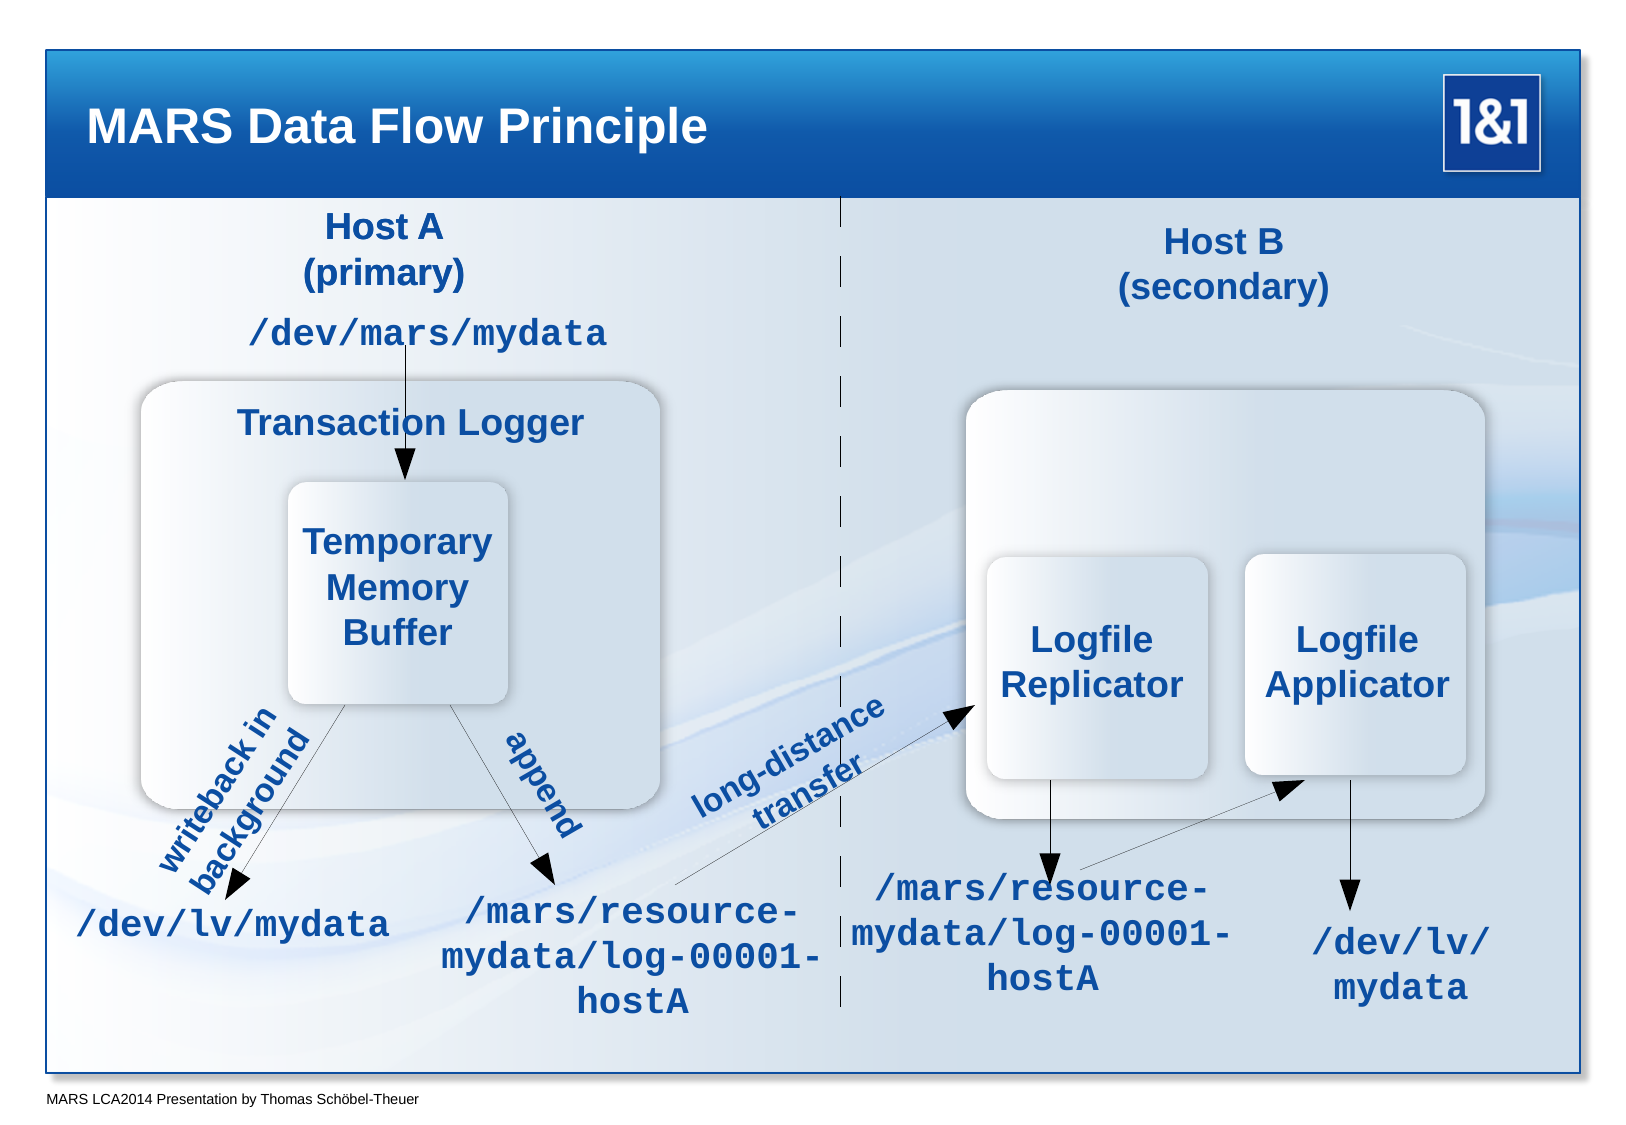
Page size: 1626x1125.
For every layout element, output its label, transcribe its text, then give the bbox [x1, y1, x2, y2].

text_box long-distance transfer [659, 679, 936, 864]
footer MARS LCA2014 Presentation by Thomas Schöbel-Theuer [46, 1068, 561, 1125]
text_box /dev/lv/mydata [1241, 920, 1561, 1006]
picture [605, 999, 613, 1010]
picture [44, 48, 1597, 1090]
picture [1173, 883, 1182, 888]
text_box Transaction Logger [176, 389, 646, 451]
picture [1038, 883, 1047, 888]
text_box Logfile Replicator [969, 614, 1216, 705]
picture [1083, 883, 1091, 897]
text_box /dev/mars/mydata [180, 314, 676, 345]
text_box Host B (secondary) [1095, 224, 1354, 300]
text_box /mars/resource-mydata/log-00001-hostA [395, 908, 871, 999]
text_box /dev/lv/mydata [15, 906, 450, 937]
text_box writeback in background [140, 680, 323, 920]
text_box /mars/resource-mydata/log-00001-hostA [825, 899, 1261, 960]
title MARS Data Flow Principle [86, 51, 1416, 196]
text_box append [477, 691, 614, 876]
text_box Logfile Applicator [1244, 614, 1470, 705]
text_box Host A (primary) [255, 209, 514, 285]
picture [909, 883, 913, 899]
picture [925, 891, 932, 897]
text_box Temporary Memory Buffer [255, 539, 541, 630]
